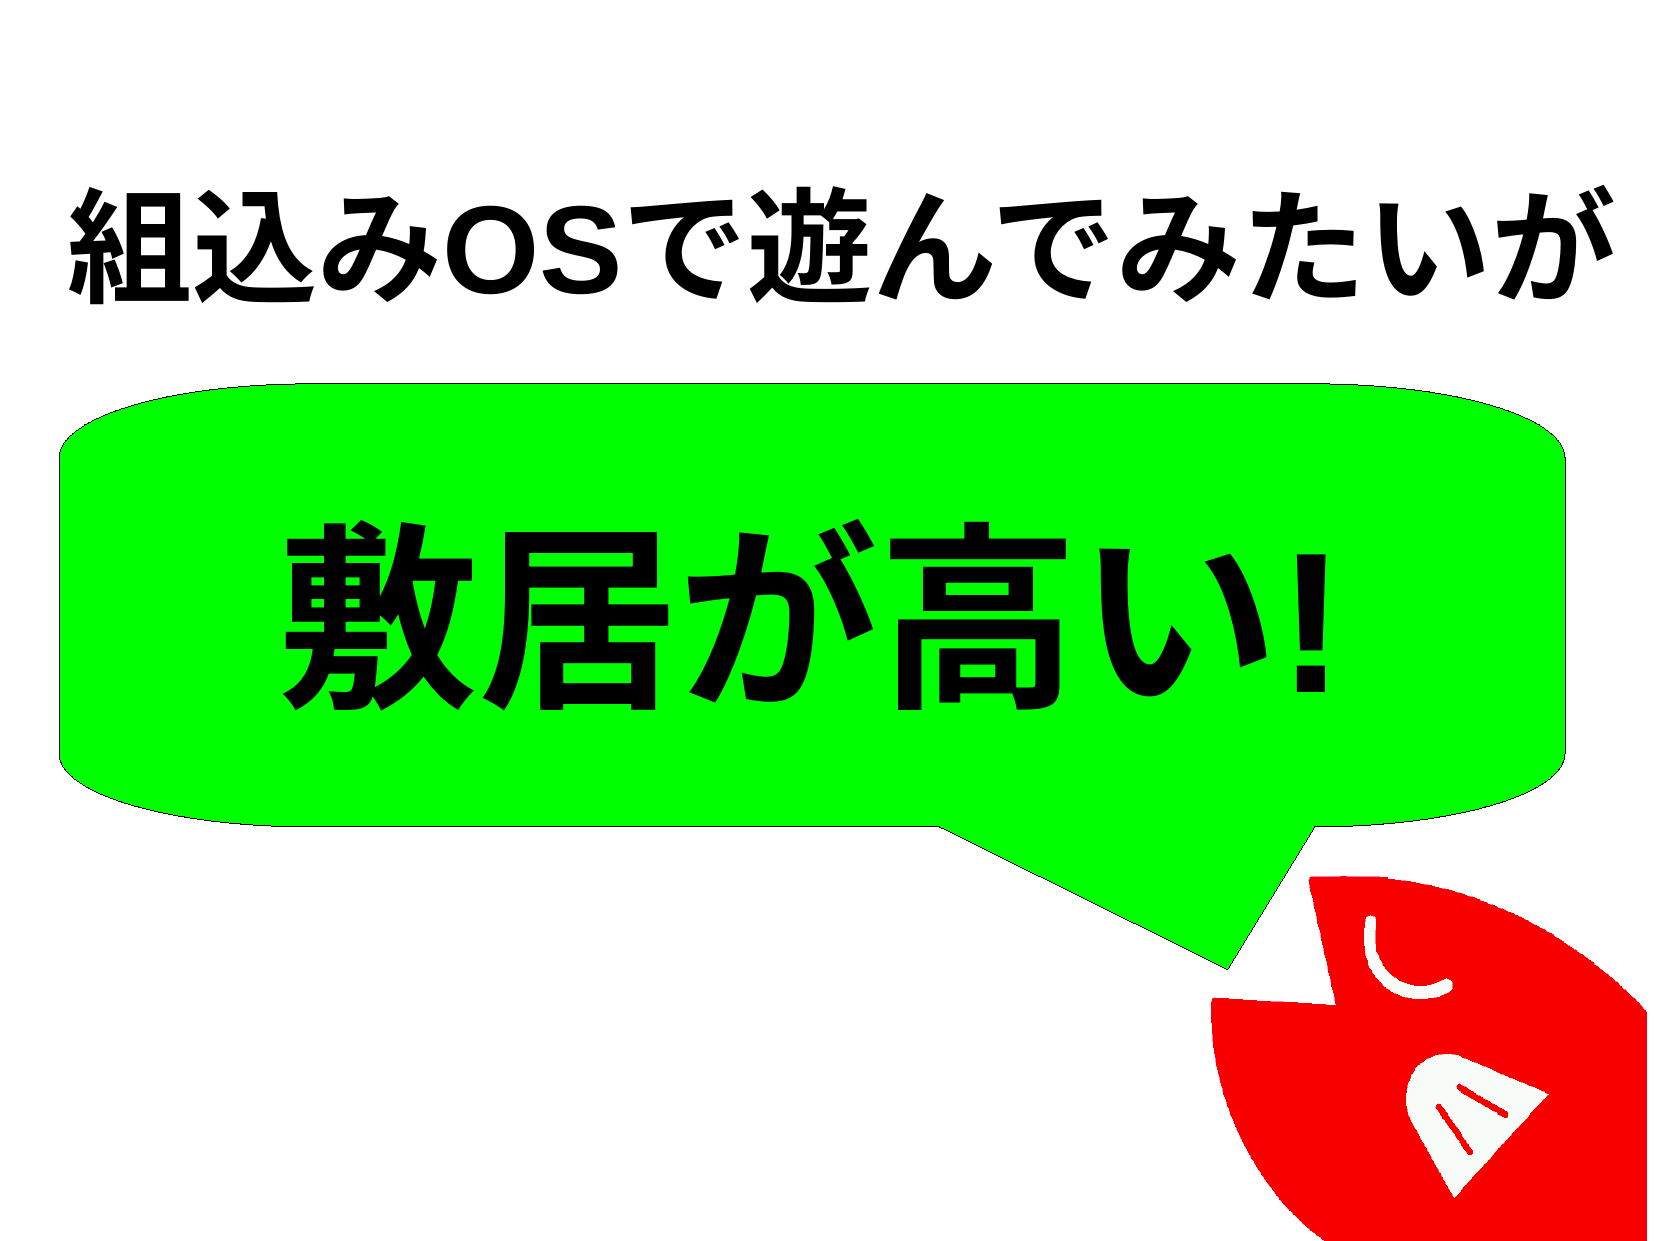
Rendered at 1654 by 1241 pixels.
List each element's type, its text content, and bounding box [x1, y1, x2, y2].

text_box 敷居が高い! [59, 383, 1566, 947]
picture [1181, 856, 1647, 1241]
text_box 組込みOSで遊んでみたいが [52, 140, 1574, 296]
